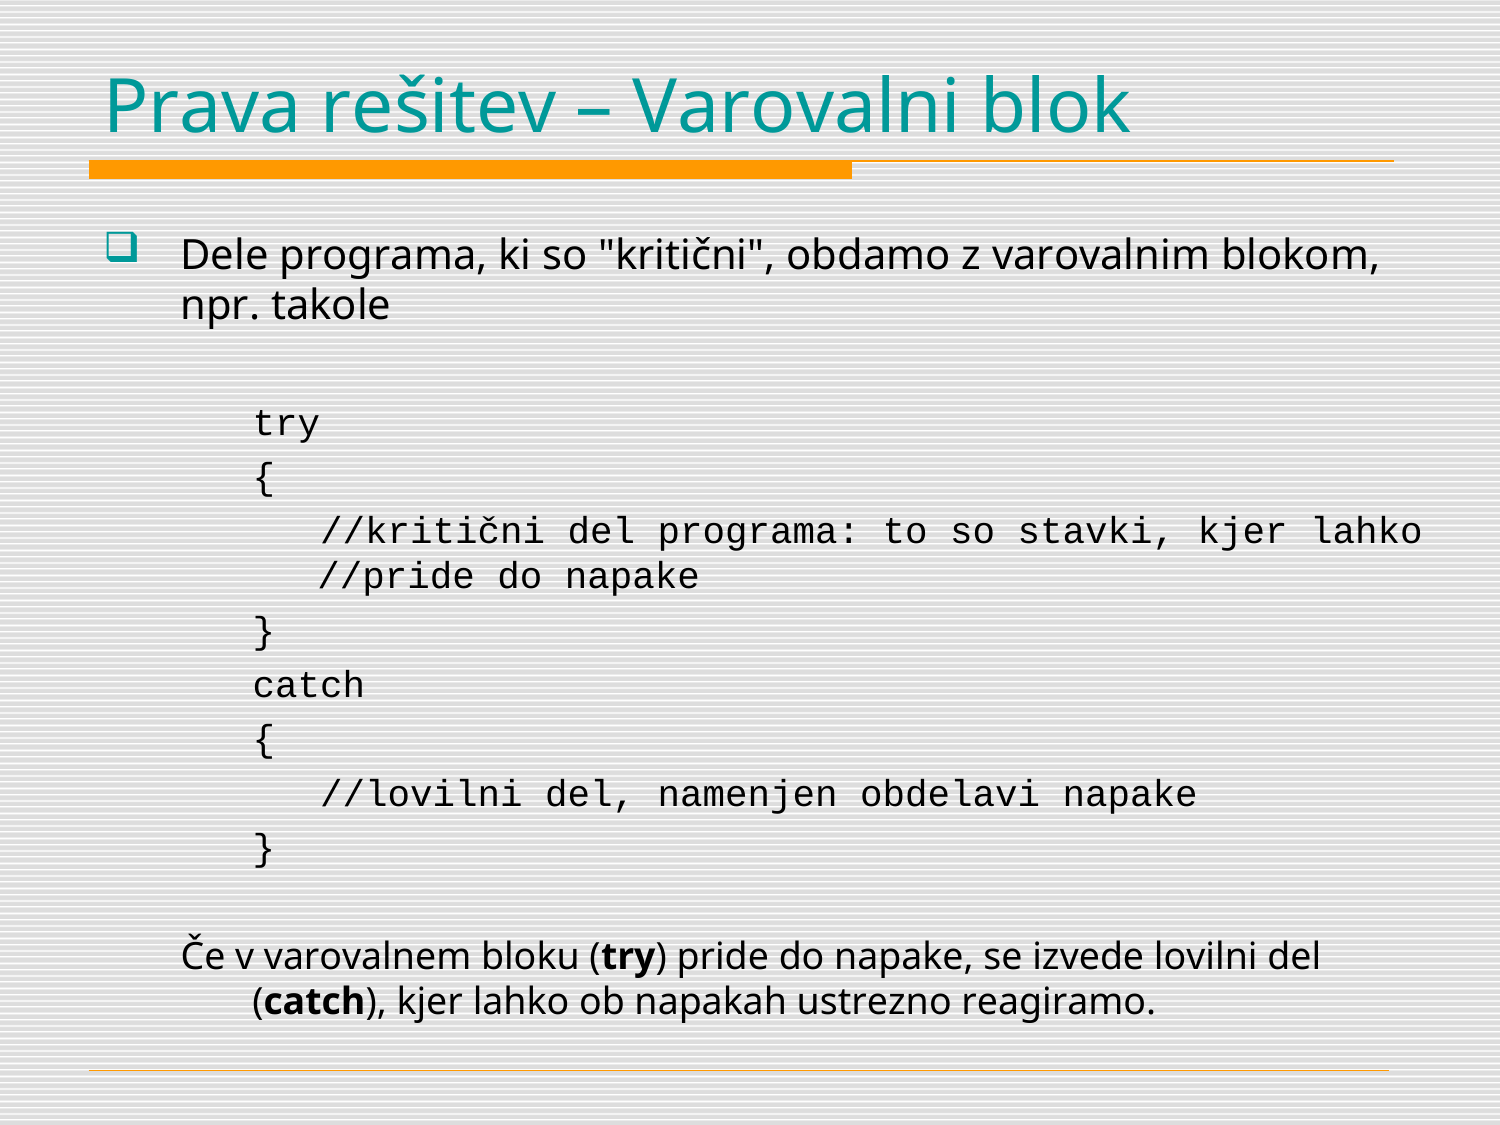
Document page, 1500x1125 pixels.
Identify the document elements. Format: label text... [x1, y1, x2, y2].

title Prava rešitev – Varovalni blok [88, 42, 1401, 155]
picture [0, 0, 1500, 1125]
list Dele programa, ki so "kritični", obdamo z varovalnim blokom, npr. takole try { //kritični del programa: to so stavki, kjer lahko //pride do napake } catch { //lovilni del, namenjen obdelavi napake } Če v varovalnem bloku (try) pride do napake, se izvede lovilni del (catch), kjer lahko ob napakah ustrezno reagiramo. [88, 220, 1459, 1059]
